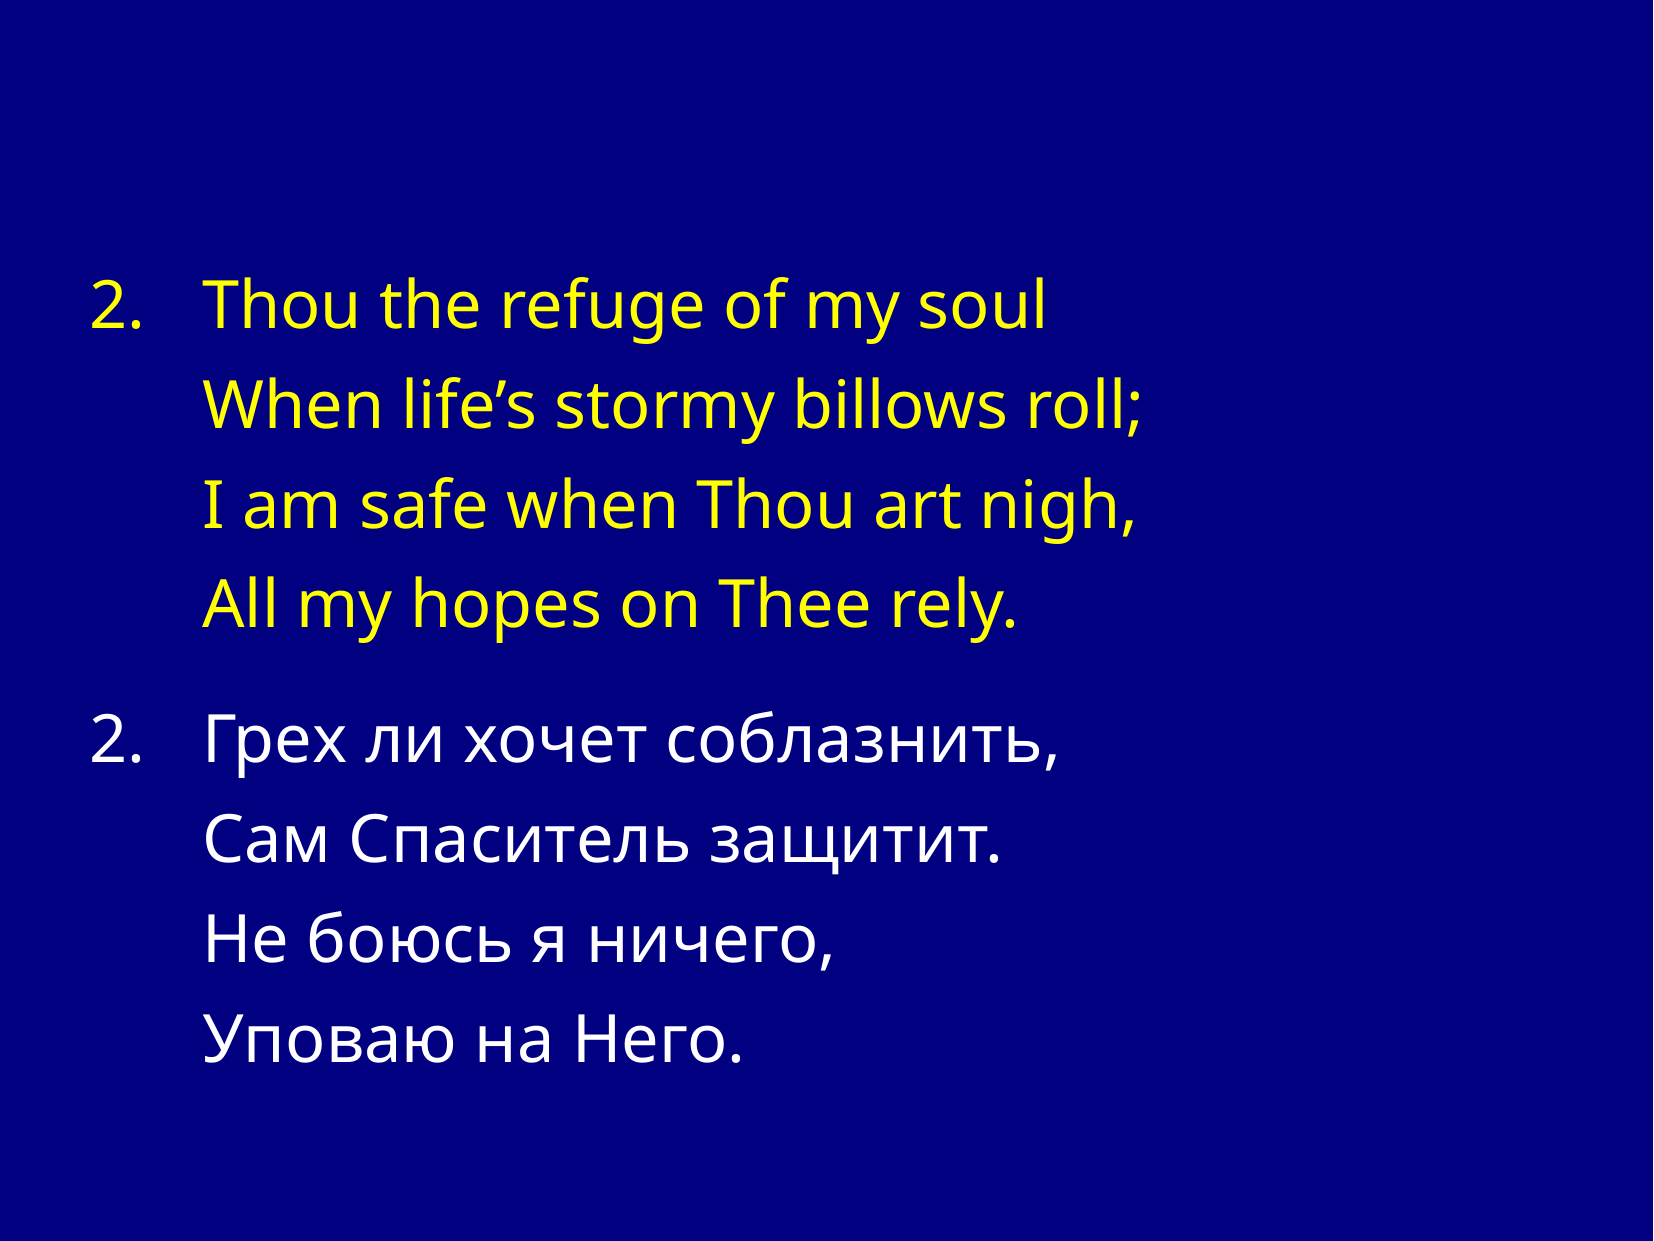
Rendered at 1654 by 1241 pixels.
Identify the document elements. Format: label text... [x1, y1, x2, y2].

text_box 2. Грех ли хочет соблазнить, Сам Спаситель защитит. Не боюсь я ничего, Уповаю на Него. [75, 675, 1576, 1163]
text_box 2. Thou the refuge of my soul When life’s stormy billows roll; I am safe when Thou art nigh, All my hopes on Thee rely. [75, 150, 1576, 638]
